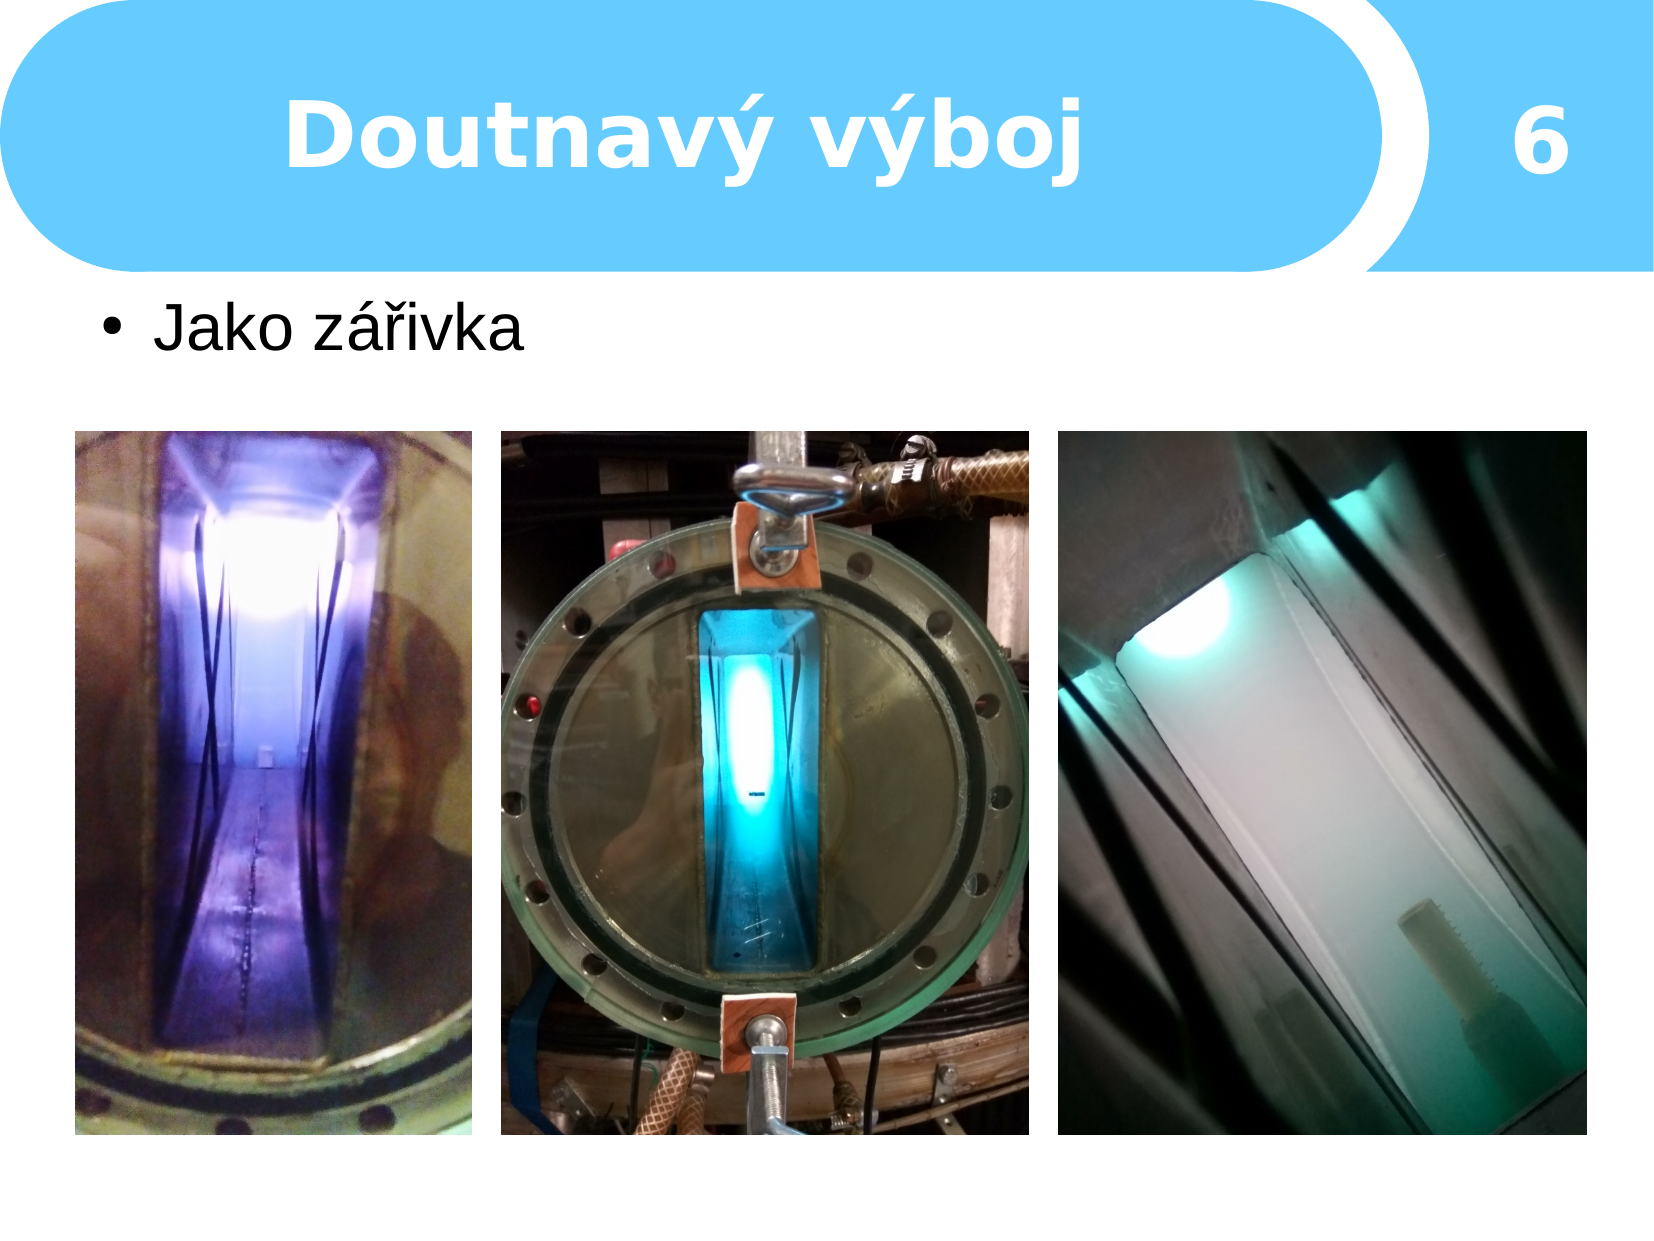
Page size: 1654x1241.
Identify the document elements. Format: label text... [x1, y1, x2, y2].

title Doutnavý výboj [118, 0, 1252, 272]
list Jako zářivka [82, 290, 1571, 1010]
picture [75, 431, 472, 1136]
picture [501, 431, 1029, 1136]
picture [1058, 431, 1587, 1136]
